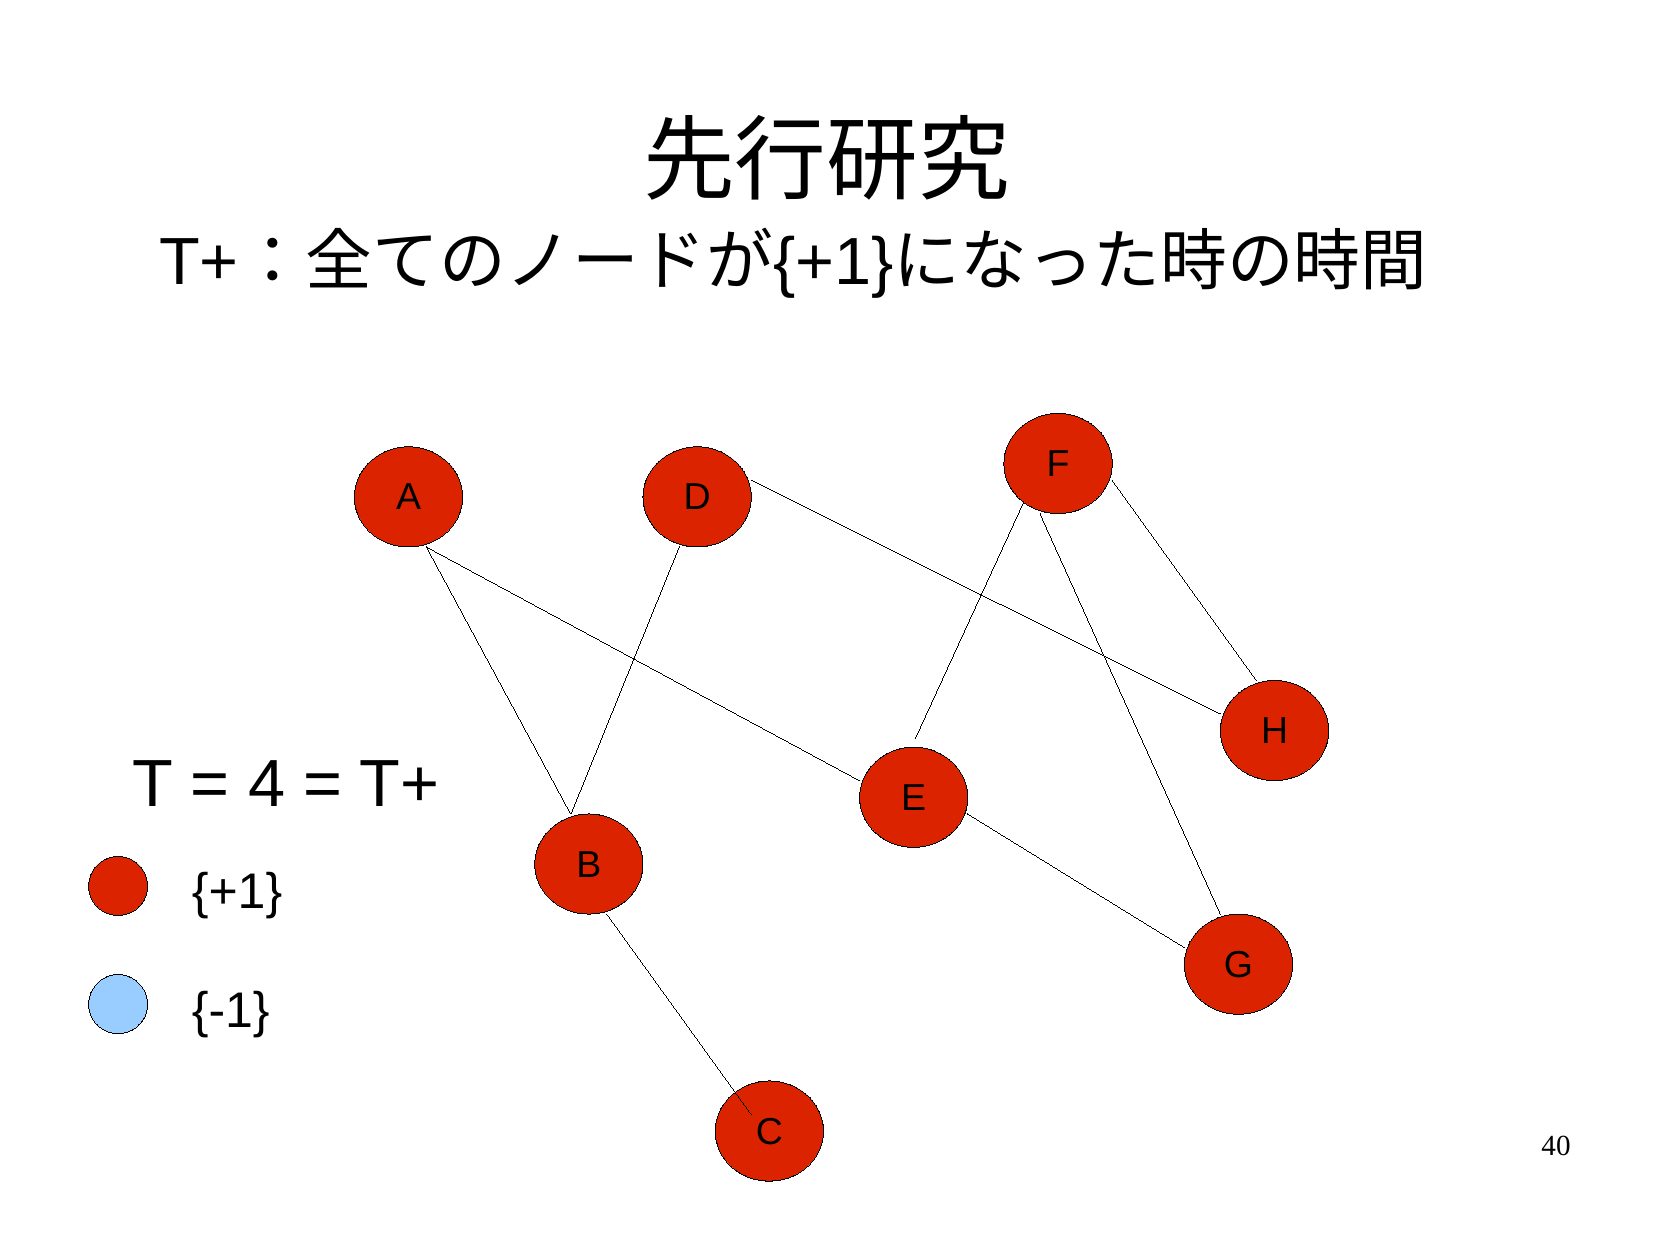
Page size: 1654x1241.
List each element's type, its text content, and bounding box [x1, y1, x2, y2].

text_box G [1184, 914, 1293, 1015]
text_box [88, 974, 148, 1034]
text_box [88, 856, 148, 916]
text_box {-1} [177, 974, 384, 1046]
text_box D [642, 446, 752, 547]
text_box B [534, 813, 643, 915]
text_box T = 4 = T+ [118, 738, 473, 828]
text_box E [859, 747, 968, 848]
title 先行研究 [82, 49, 1571, 257]
text_box {+1} [177, 856, 384, 927]
text_box F [1003, 413, 1113, 514]
text_box C [715, 1080, 824, 1182]
list T+：全てのノードが{+1}になった時の時間 [88, 206, 1542, 1063]
text_box H [1220, 680, 1329, 781]
text_box A [354, 446, 463, 547]
